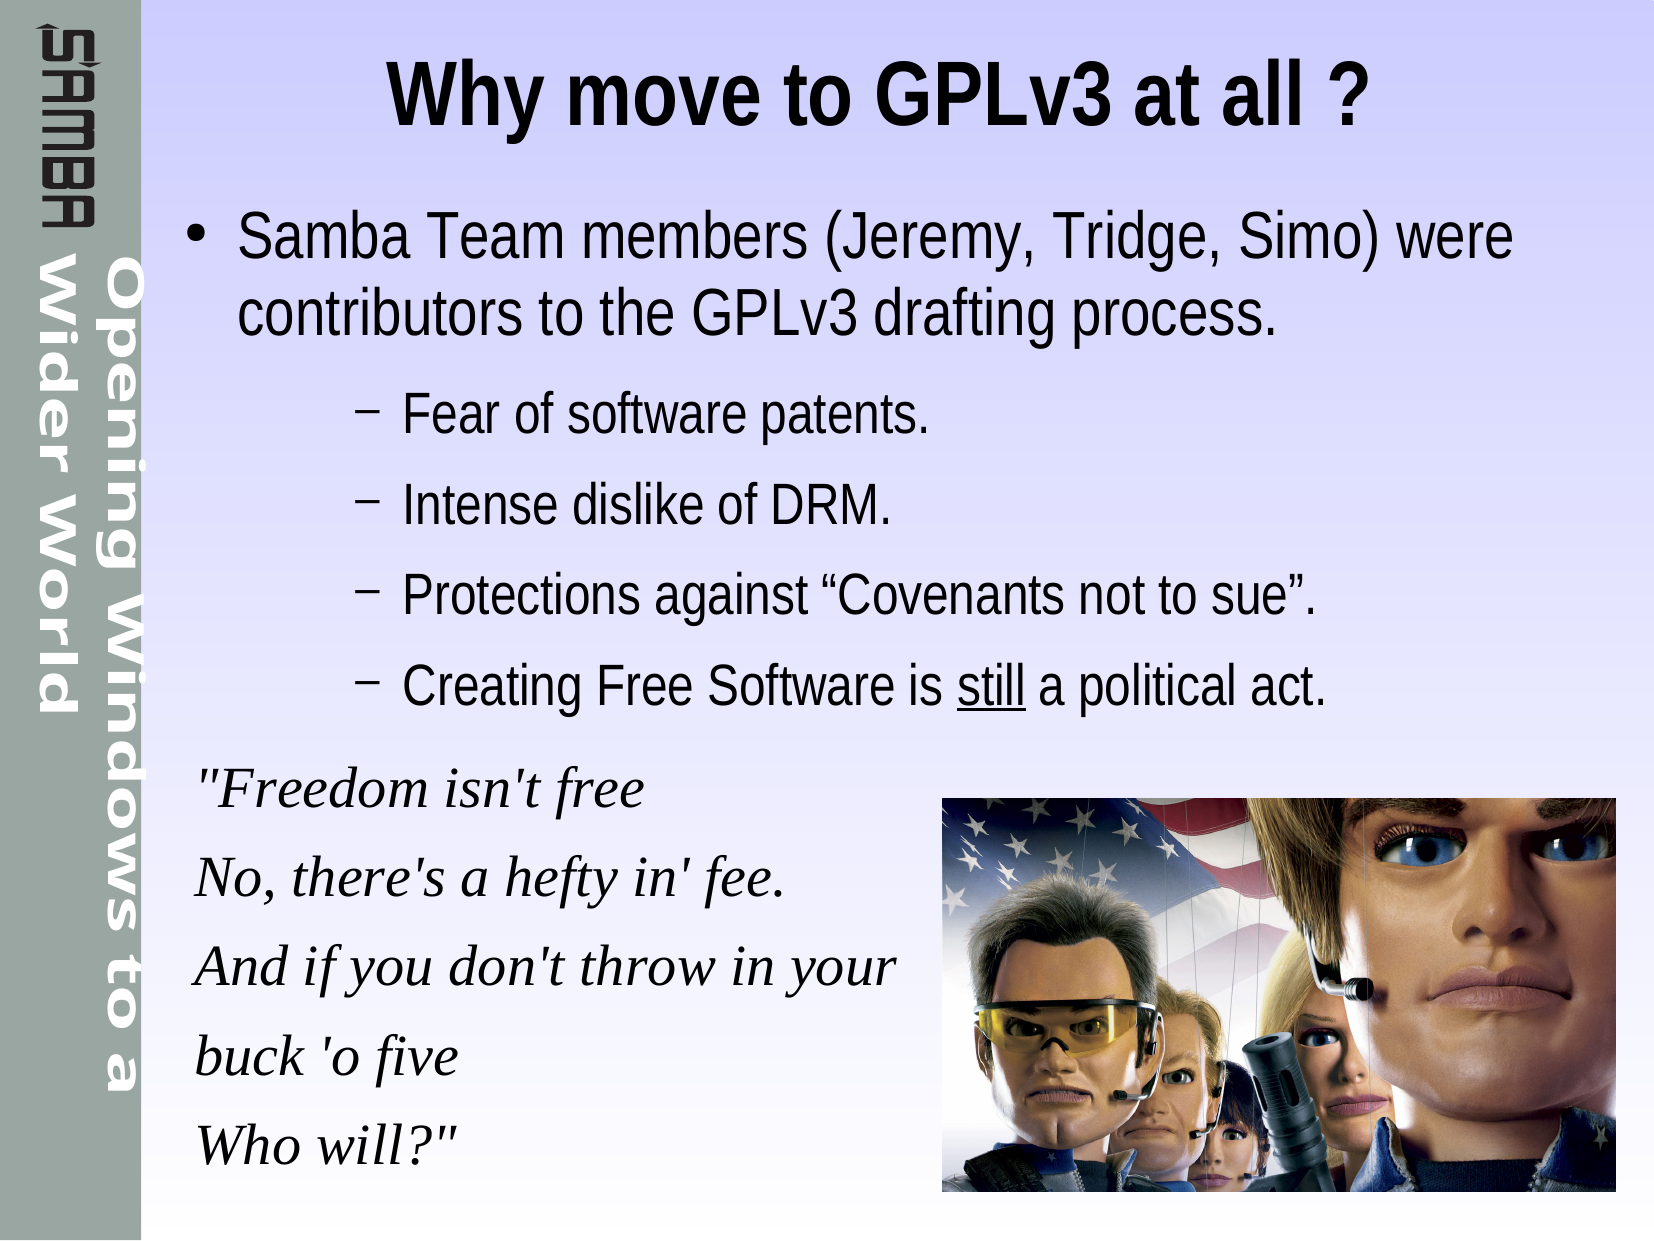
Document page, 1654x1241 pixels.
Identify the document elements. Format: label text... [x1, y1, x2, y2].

title Why move to GPLv3 at all ? [173, 31, 1586, 154]
text_box "Freedom isn't free No, there's a hefty in' fee. And if you don't throw in your buck 'o five Who will?" [194, 755, 1087, 1179]
picture [942, 798, 1616, 1192]
list Samba Team members (Jeremy, Tridge, Simo) were contributors to the GPLv3 drafting process. Fear of software patents. Intense dislike of DRM. Protections against “Covenants not to sue”. Creating Free Software is still a political act. [166, 196, 1579, 1105]
